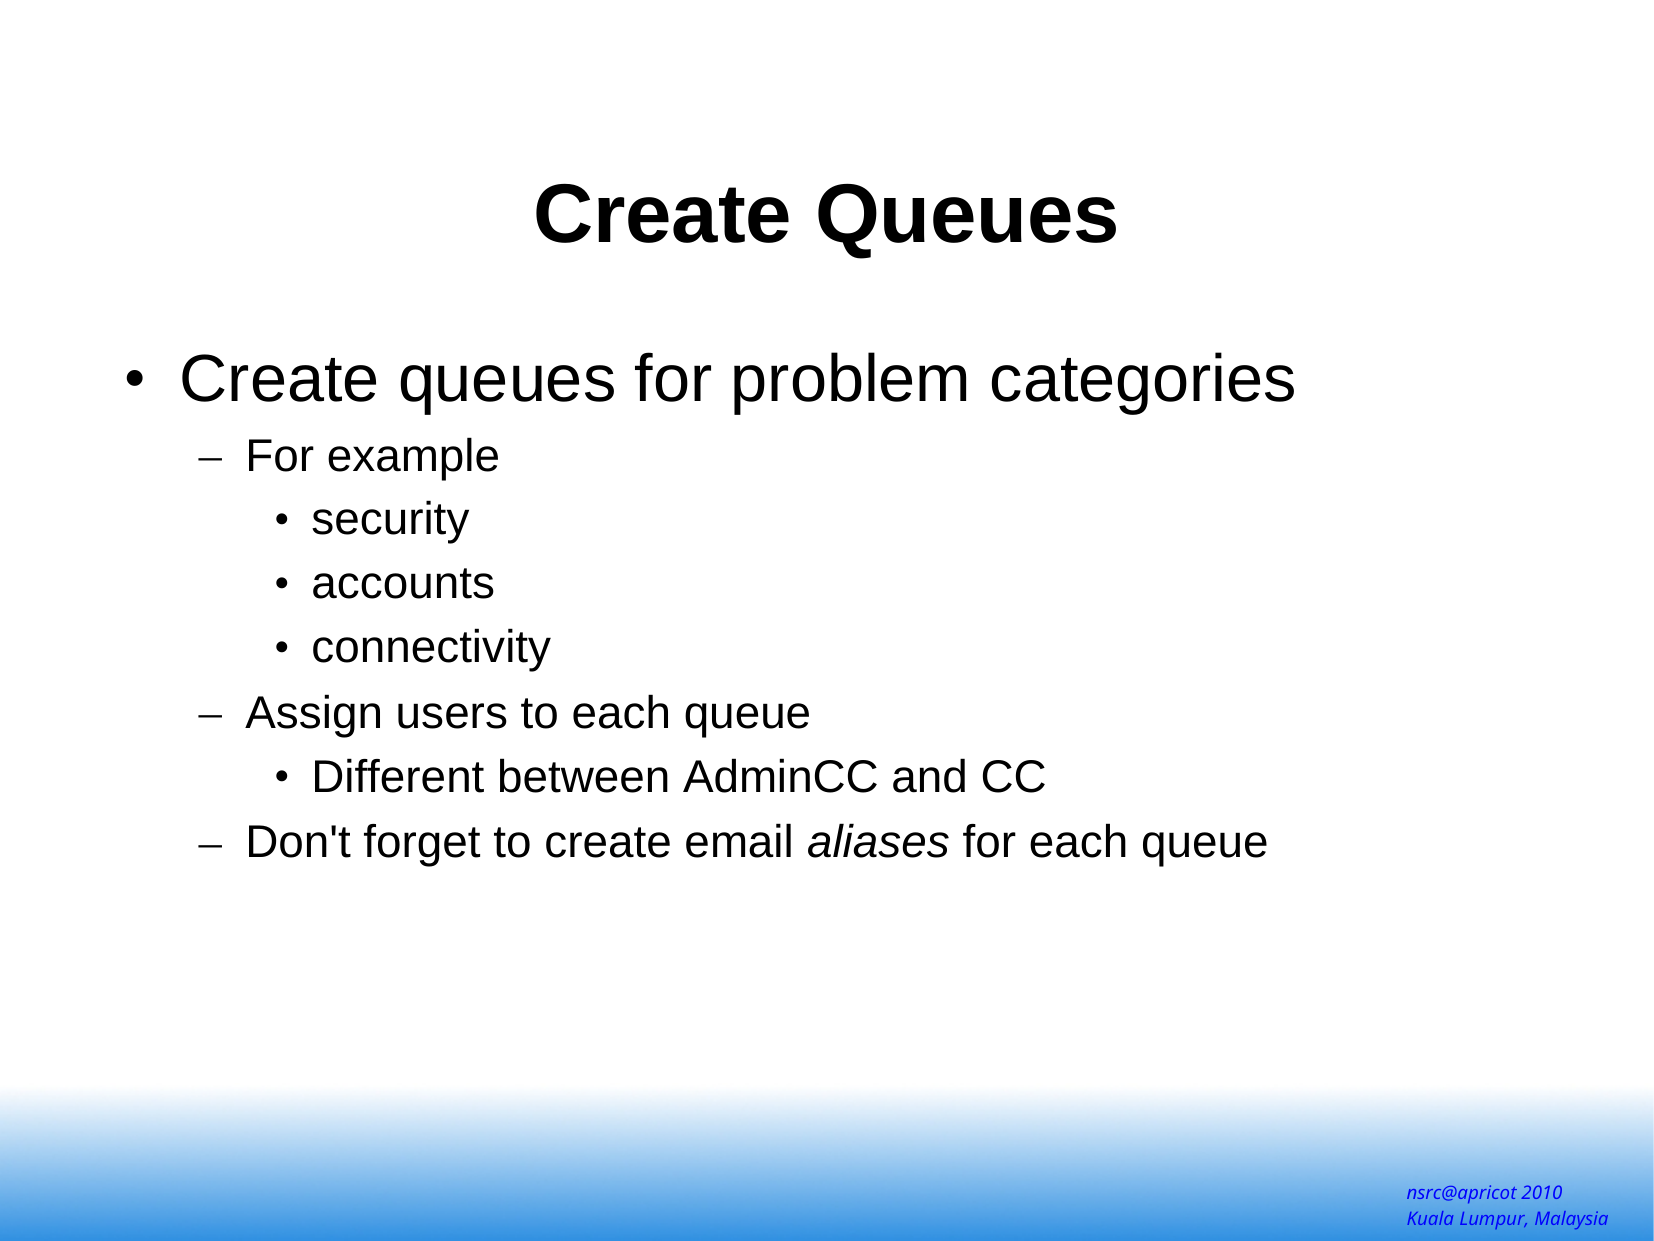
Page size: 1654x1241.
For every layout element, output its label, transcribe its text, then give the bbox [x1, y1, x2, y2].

picture [0, 1083, 1654, 1241]
title Create Queues [124, 101, 1530, 326]
list Create queues for problem categories For example security accounts connectivity Assign users to each queue Different between AdminCC and CC Don't forget to create email aliases for each queue [124, 340, 1530, 1085]
